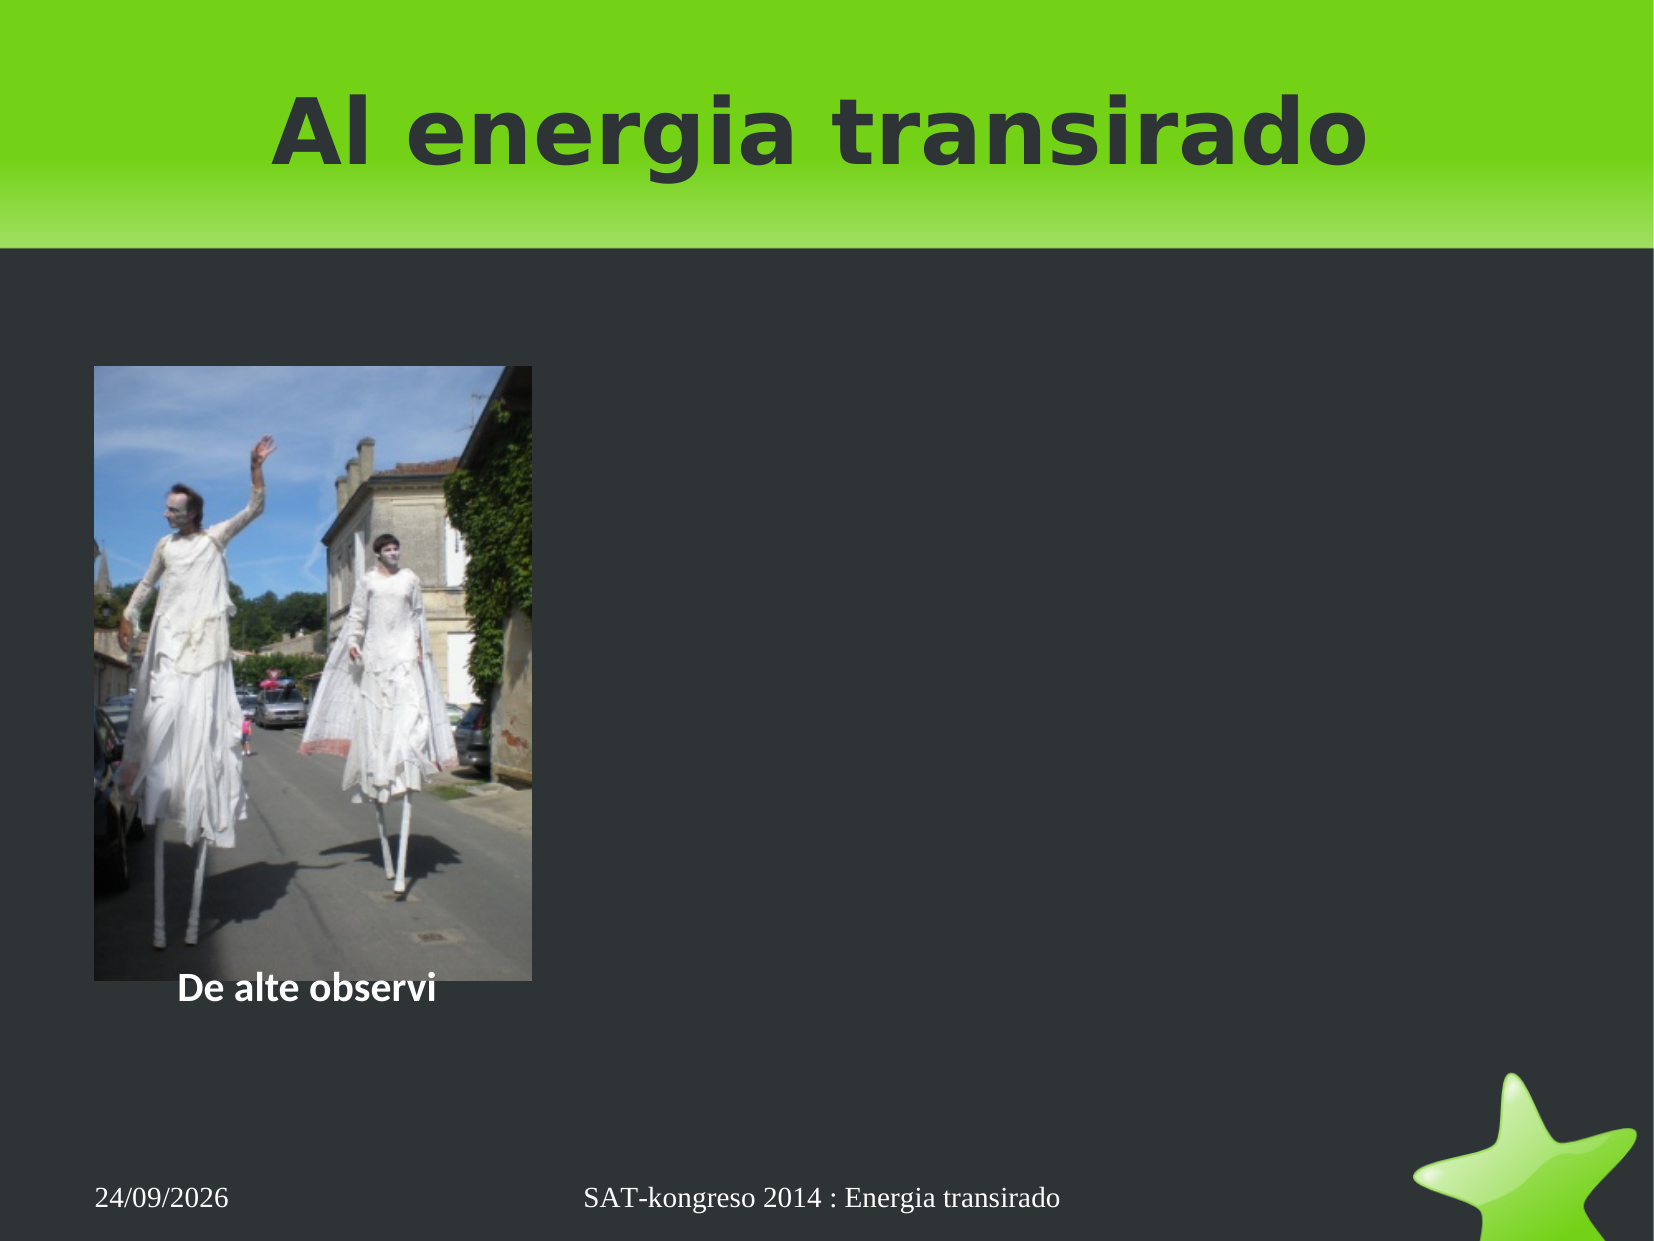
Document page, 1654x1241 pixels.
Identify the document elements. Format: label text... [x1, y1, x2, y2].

title Al energia transirado [76, 29, 1565, 237]
text_box De alte observi [153, 963, 461, 1029]
picture [0, 0, 1654, 1241]
